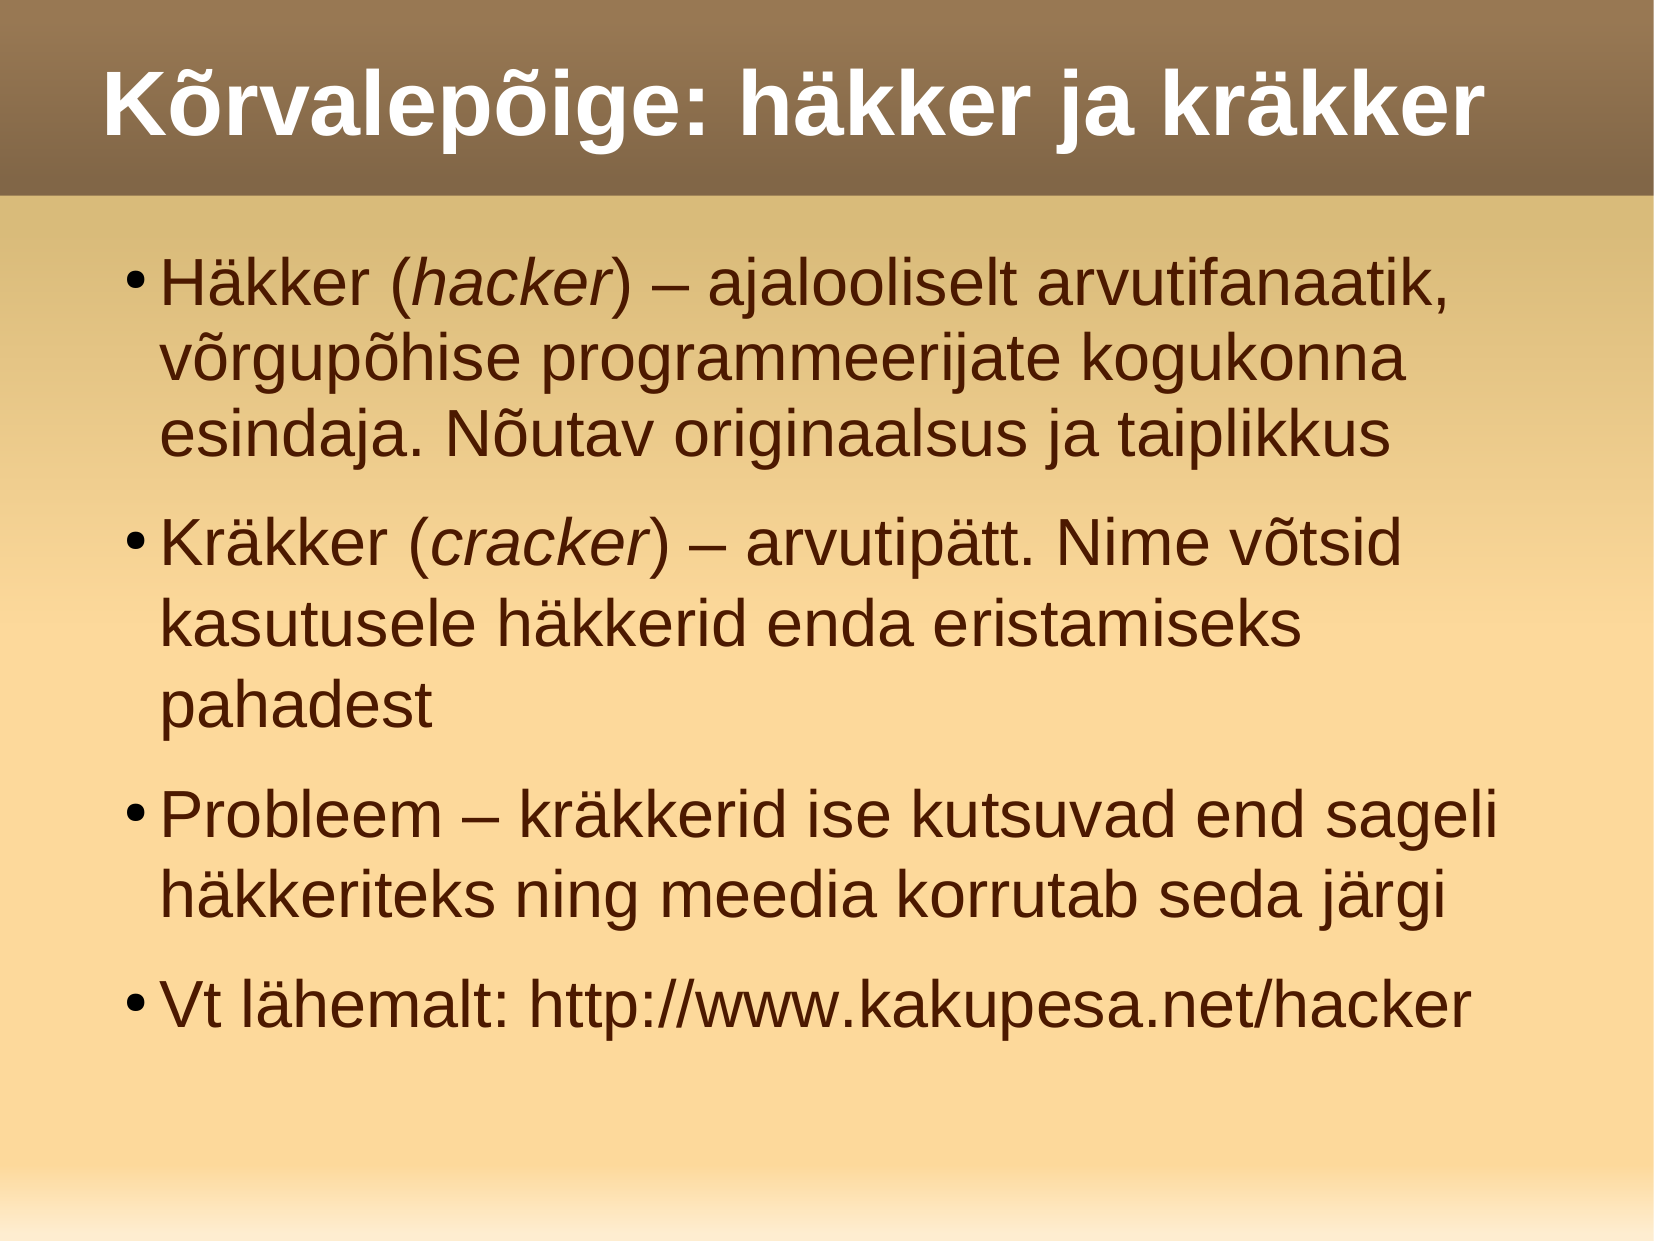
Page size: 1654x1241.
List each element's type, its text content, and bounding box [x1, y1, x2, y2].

picture [0, 0, 1654, 1241]
title Kõrvalepõige: häkker ja kräkker [88, 0, 1501, 207]
list Häkker (hacker) – ajalooliselt arvutifanaatik, võrgupõhise programmeerijate kogukonna esindaja. Nõutav originaalsus ja taiplikkus Kräkker (cracker) – arvutipätt. Nime võtsid kasutusele häkkerid enda eristamiseks pahadest Probleem – kräkkerid ise kutsuvad end sageli häkkeriteks ning meedia korrutab seda järgi Vt lähemalt: http://www.kakupesa.net/hacker [88, 243, 1501, 1123]
